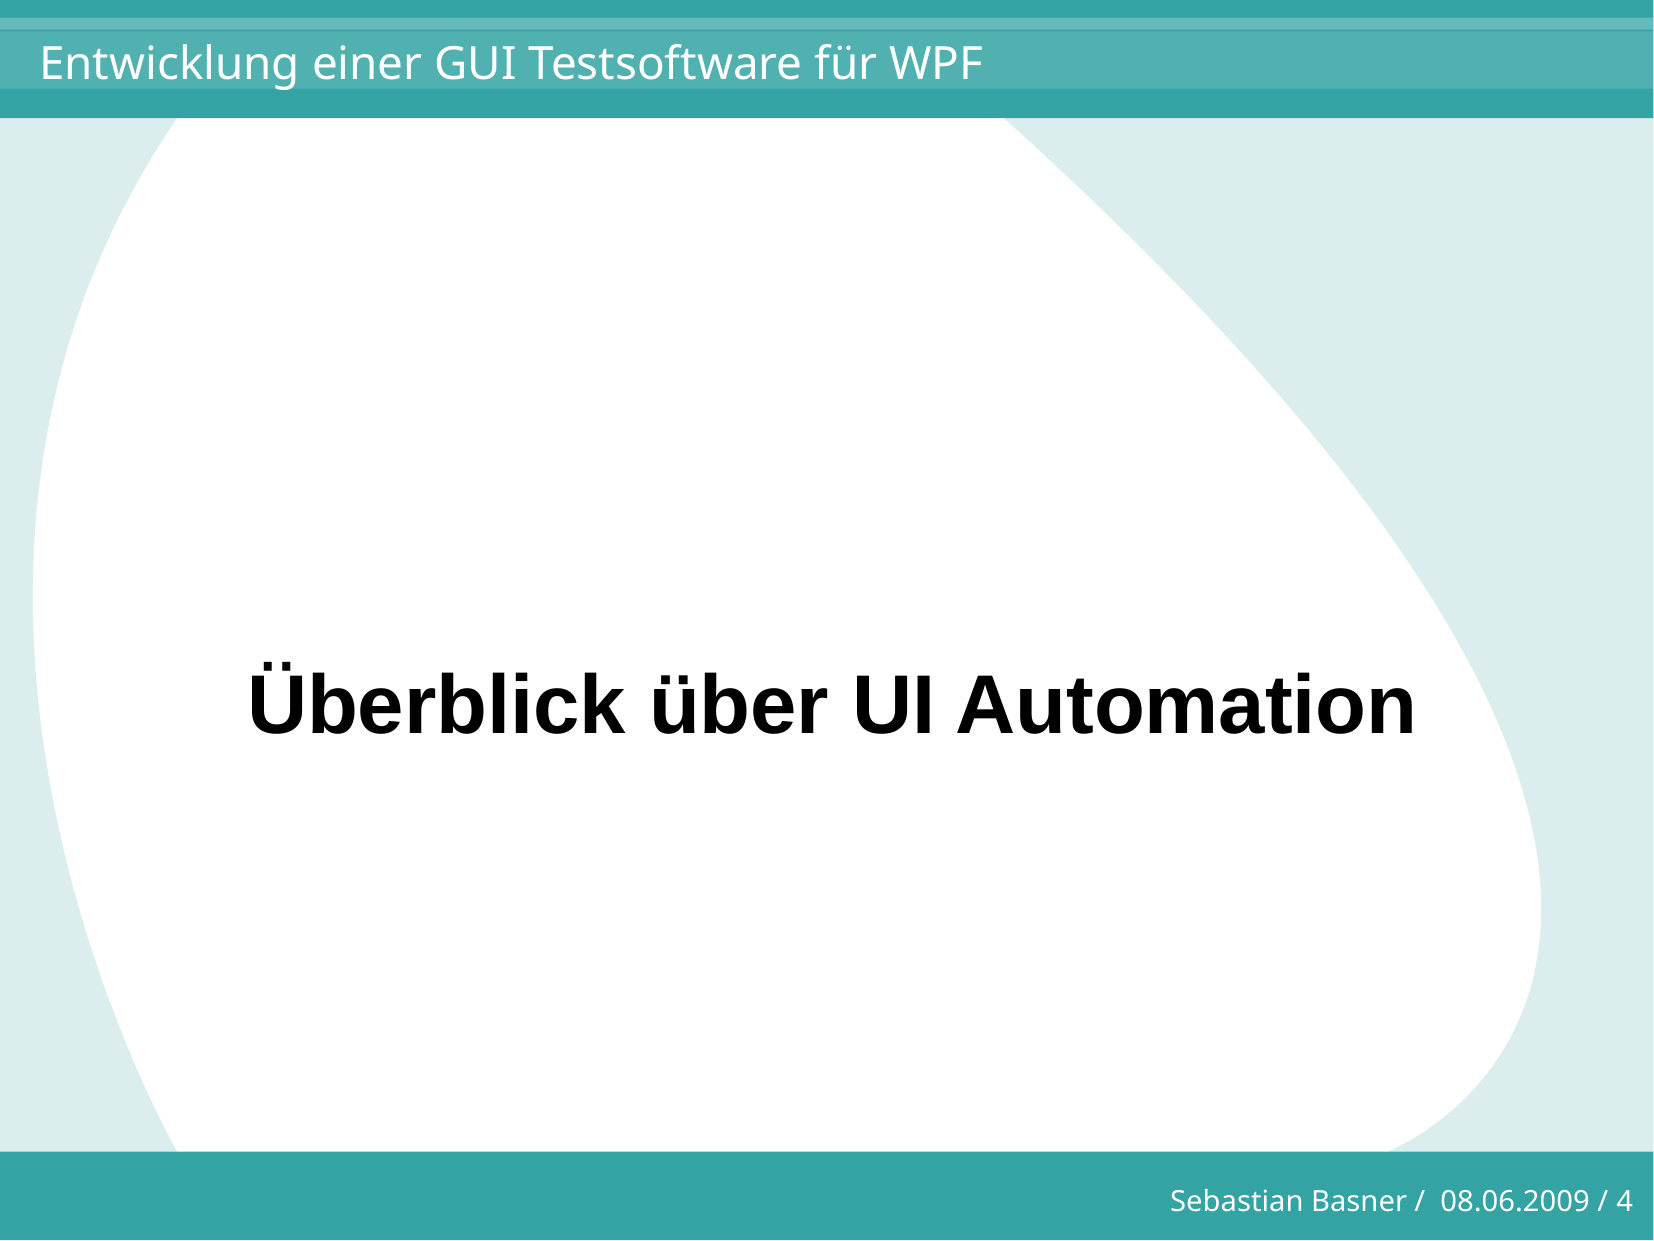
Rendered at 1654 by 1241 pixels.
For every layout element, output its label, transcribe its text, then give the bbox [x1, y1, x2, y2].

text_box Überblick über UI Automation [88, 302, 1577, 1107]
